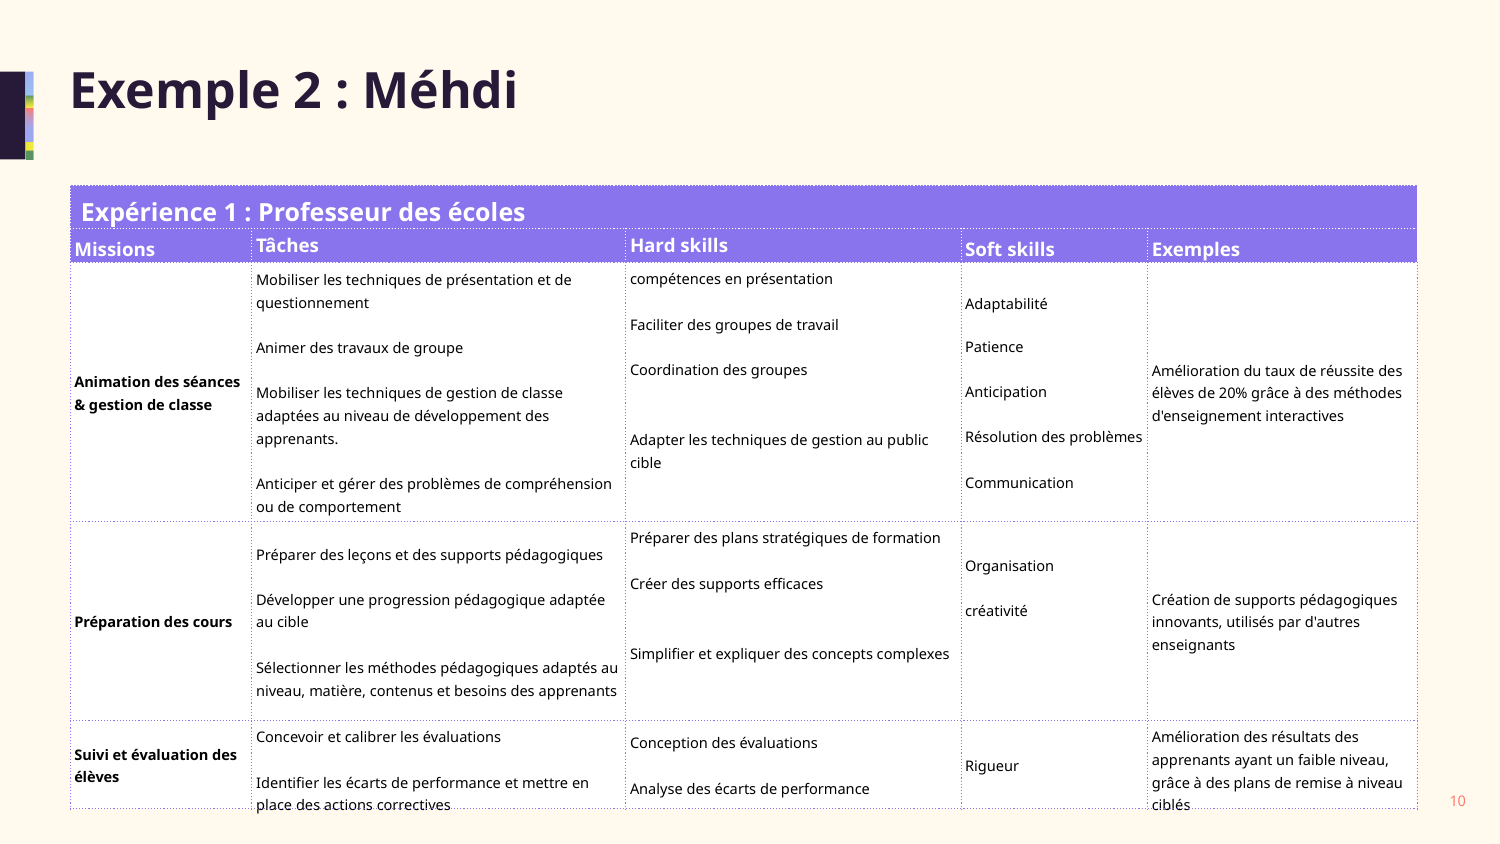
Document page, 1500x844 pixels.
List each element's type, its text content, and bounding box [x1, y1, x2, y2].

table_cell Rigueur [961, 720, 1148, 809]
table_cell Conception des évaluations Analyse des écarts de performance [626, 720, 961, 809]
table_cell Préparer des plans stratégiques de formation Créer des supports efficaces Simplifier et expliquer des concepts complexes [626, 521, 961, 720]
table_cell Organisation créativité [961, 521, 1148, 720]
table_cell Amélioration du taux de réussite des élèves de 20% grâce à des méthodes d'enseignement interactives [1148, 262, 1417, 521]
table_cell Soft skills [961, 228, 1148, 262]
table_cell compétences en présentation Faciliter des groupes de travail Coordination des groupes Adapter les techniques de gestion au public cible [626, 262, 961, 521]
table_cell Mobiliser les techniques de présentation et de questionnement Animer des travaux de groupe Mobiliser les techniques de gestion de classe adaptées au niveau de développement des apprenants. Anticiper et gérer des problèmes de compréhension ou de comportement [252, 262, 626, 521]
table_cell Préparer des leçons et des supports pédagogiques Développer une progression pédagogique adaptée au cible Sélectionner les méthodes pédagogiques adaptés au niveau, matière, contenus et besoins des apprenants [252, 521, 626, 720]
picture [15, 66, 44, 166]
table_cell Animation des séances & gestion de classe [70, 262, 252, 521]
slide_number <number> [1442, 556, 1474, 844]
table_cell Exemples [1148, 228, 1417, 262]
table_cell Suivi et évaluation des élèves [70, 720, 252, 809]
table_cell Concevoir et calibrer les évaluations Identifier les écarts de performance et mettre en place des actions correctives [252, 720, 626, 809]
table_cell Missions [70, 228, 252, 262]
table_cell Préparation des cours [70, 521, 252, 720]
table_cell Hard skills [626, 228, 961, 262]
table_cell Adaptabilité Patience Anticipation Résolution des problèmes Communication [961, 262, 1148, 521]
title Exemple 2 : Méhdi [70, 70, 1418, 185]
table_cell Création de supports pédagogiques innovants, utilisés par d'autres enseignants [1148, 521, 1417, 720]
table_cell Amélioration des résultats des apprenants ayant un faible niveau, grâce à des plans de remise à niveau ciblés [1148, 720, 1417, 809]
table_header Expérience 1 : Professeur des écoles [70, 185, 1417, 228]
table_cell Tâches [252, 228, 626, 262]
